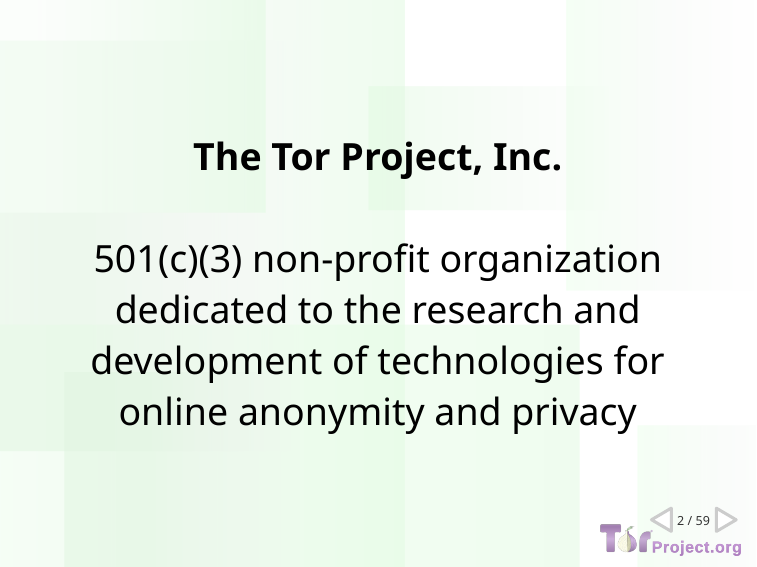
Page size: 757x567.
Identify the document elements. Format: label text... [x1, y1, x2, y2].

picture [0, 0, 757, 567]
text_box The Tor Project, Inc. 501(c)(3) non-profit organization dedicated to the research and development of technologies for online anonymity and privacy [69, 114, 687, 453]
